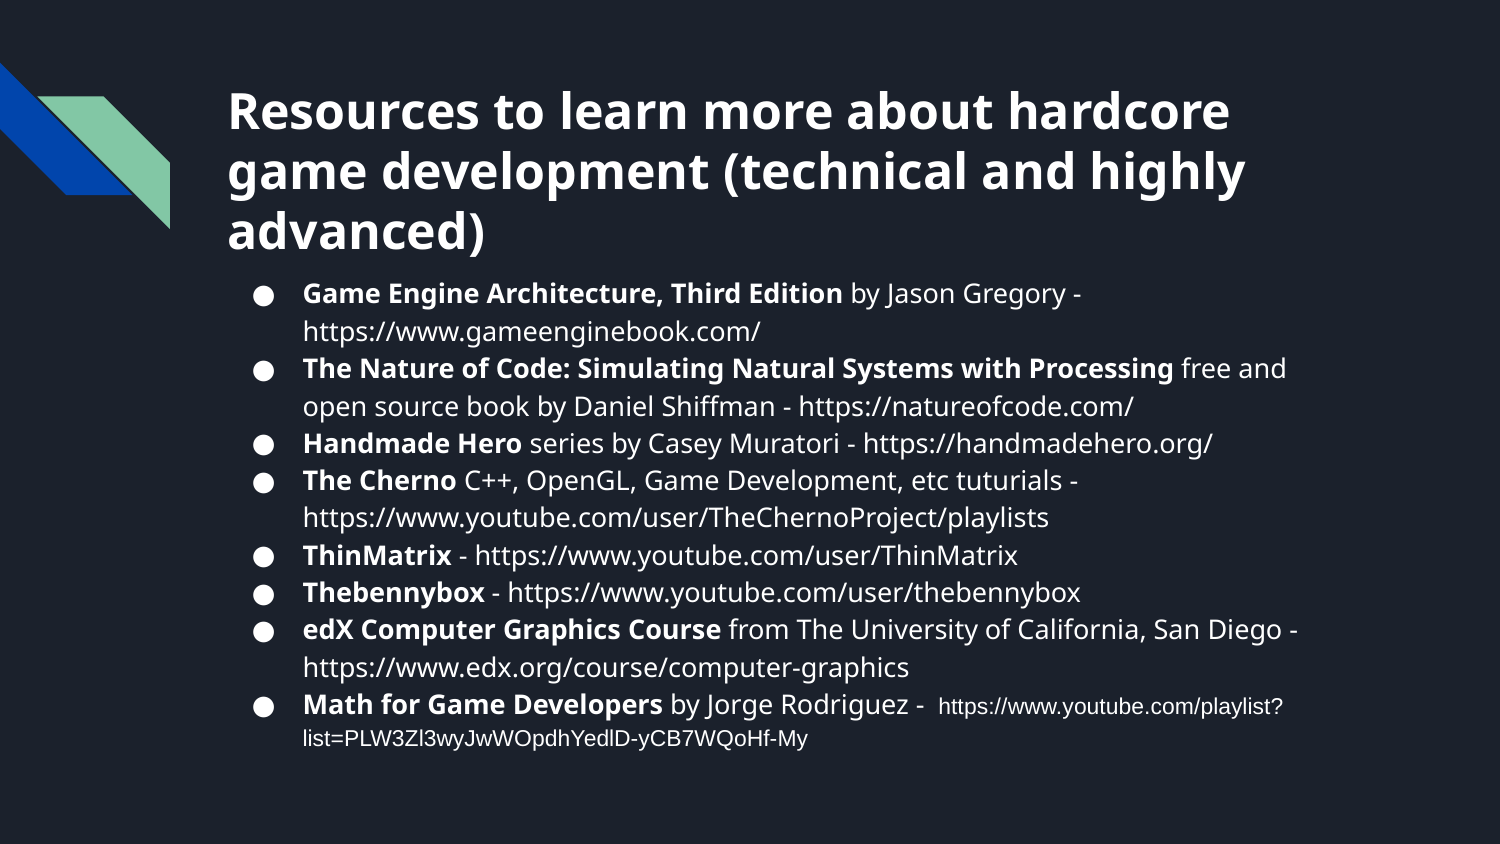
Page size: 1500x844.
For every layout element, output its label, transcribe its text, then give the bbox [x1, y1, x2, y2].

text_box Resources to learn more about hardcore game development (technical and highly advanced) [212, 64, 1368, 215]
text_box Game Engine Architecture, Third Edition by Jason Gregory - https://www.gameenginebook.com/ The Nature of Code: Simulating Natural Systems with Processing free and open source book by Daniel Shiffman - https://natureofcode.com/ Handmade Hero series by Casey Muratori - https://handmadehero.org/ The Cherno C++, OpenGL, Game Development, etc tuturials - https://www.youtube.com/user/TheChernoProject/playlists ThinMatrix - https://www.youtube.com/user/ThinMatrix Thebennybox - https://www.youtube.com/user/thebennybox edX Computer Graphics Course from The University of California, San Diego - https://www.edx.org/course/computer-graphics Math for Game Developers by Jorge Rodriguez - https://www.youtube.com/playlist?list=PLW3Zl3wyJwWOpdhYedlD-yCB7WQoHf-My [212, 257, 1368, 735]
